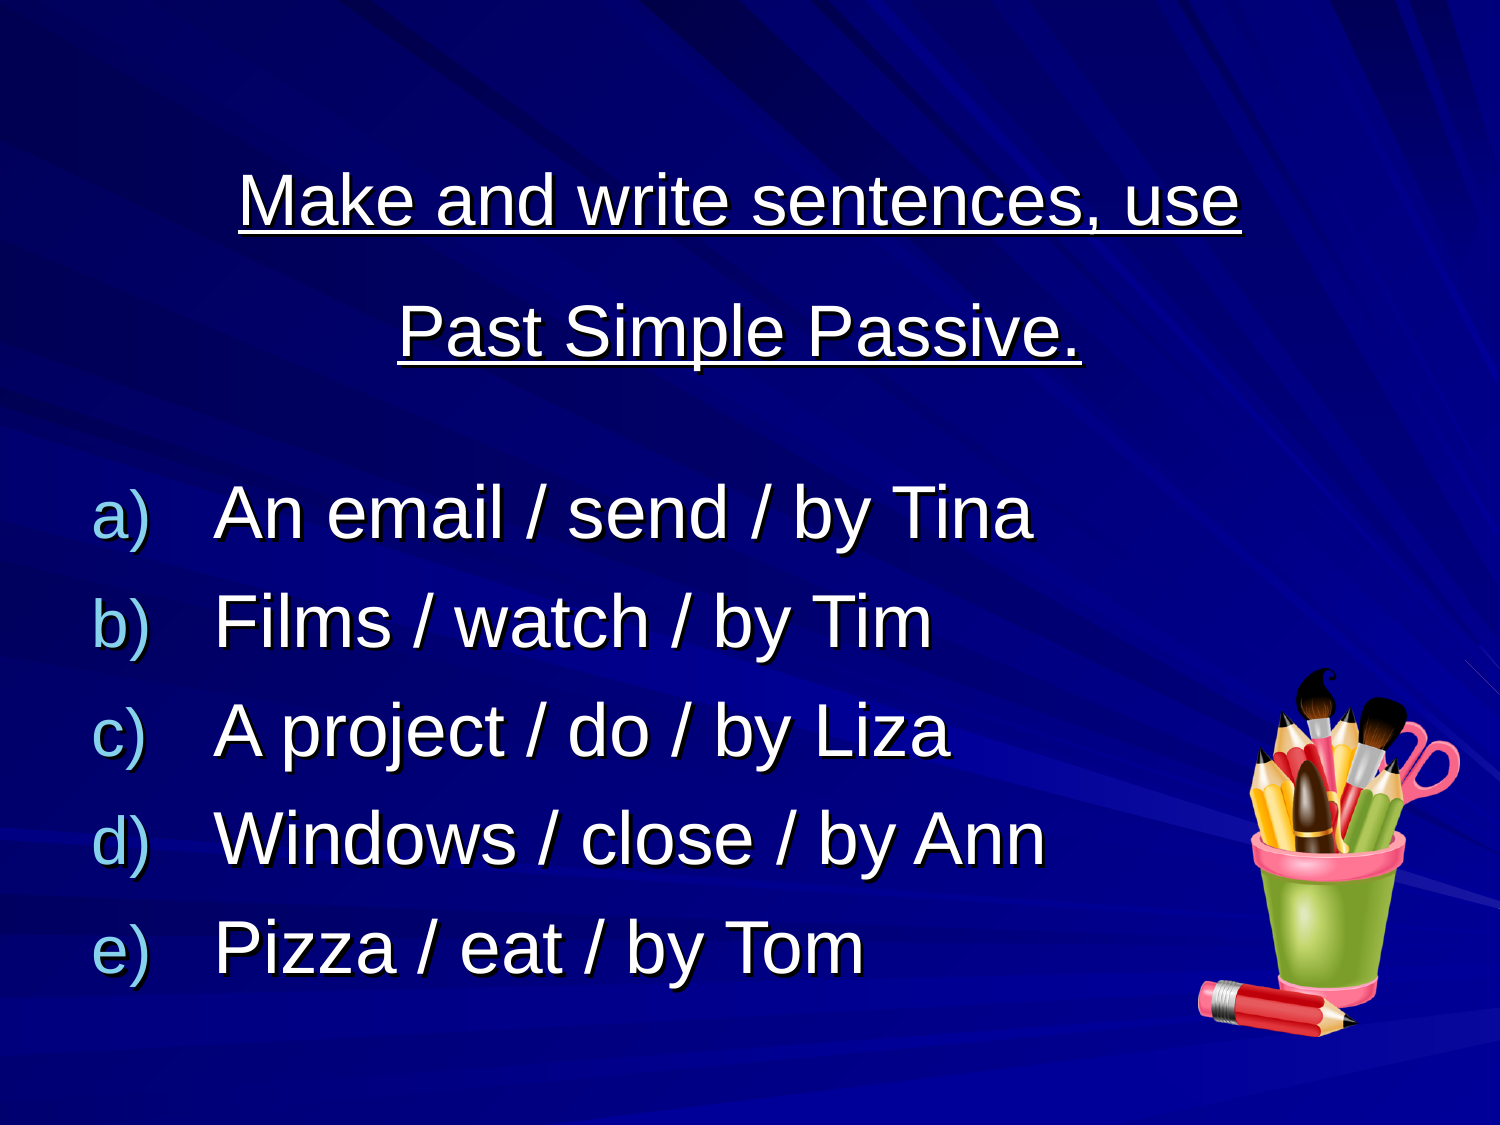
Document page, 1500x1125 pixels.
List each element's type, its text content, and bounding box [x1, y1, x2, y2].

title Make and write sentences, use Past Simple Passive. [64, 90, 1415, 391]
picture [1198, 668, 1460, 1038]
subtitle An email / send / by Tina Films / watch / by Tim A project / do / by Liza Windows / close / by Ann Pizza / eat / by Tom [76, 456, 1424, 744]
